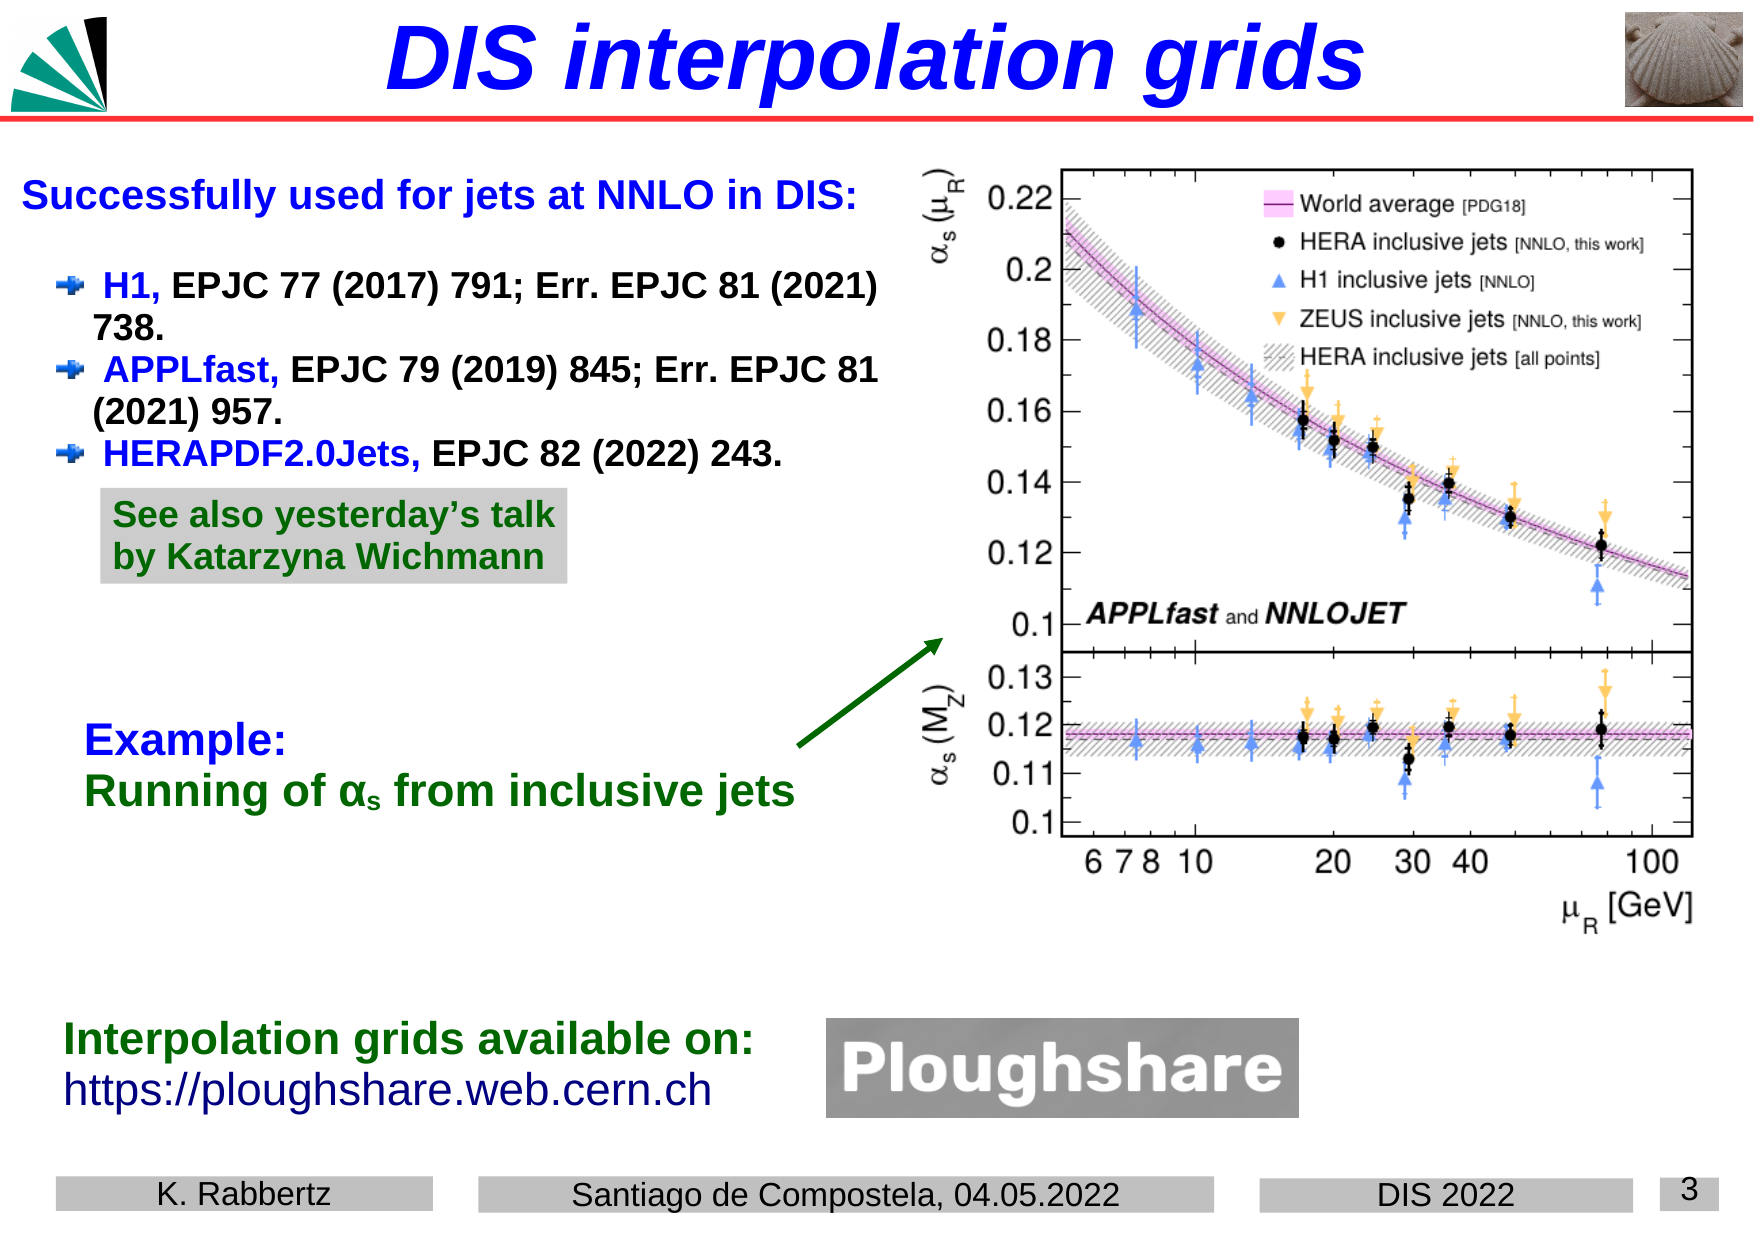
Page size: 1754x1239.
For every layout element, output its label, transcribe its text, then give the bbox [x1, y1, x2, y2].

picture [11, 17, 107, 113]
picture [1137, 1018, 1299, 1118]
title DIS interpolation grids [124, 0, 1630, 116]
text_box Example: Running of αs from inclusive jets [72, 708, 809, 823]
text_box Interpolation grids available on: https://ploughshare.web.cern.ch [51, 1006, 1137, 1130]
picture [1630, 12, 1743, 107]
picture [902, 151, 1710, 950]
text_box Successfully used for jets at NNLO in DIS: H1, EPJC 77 (2017) 791; Err. EPJC 81 (2021) 738. APPLfast, EPJC 79 (2019) 845; Err. EPJC 81 (2021) 957. HERAPDF2.0Jets, EPJC 82 (2022) 243. [9, 166, 899, 588]
text_box See also yesterday’s talk by Katarzyna Wichmann [100, 487, 568, 584]
